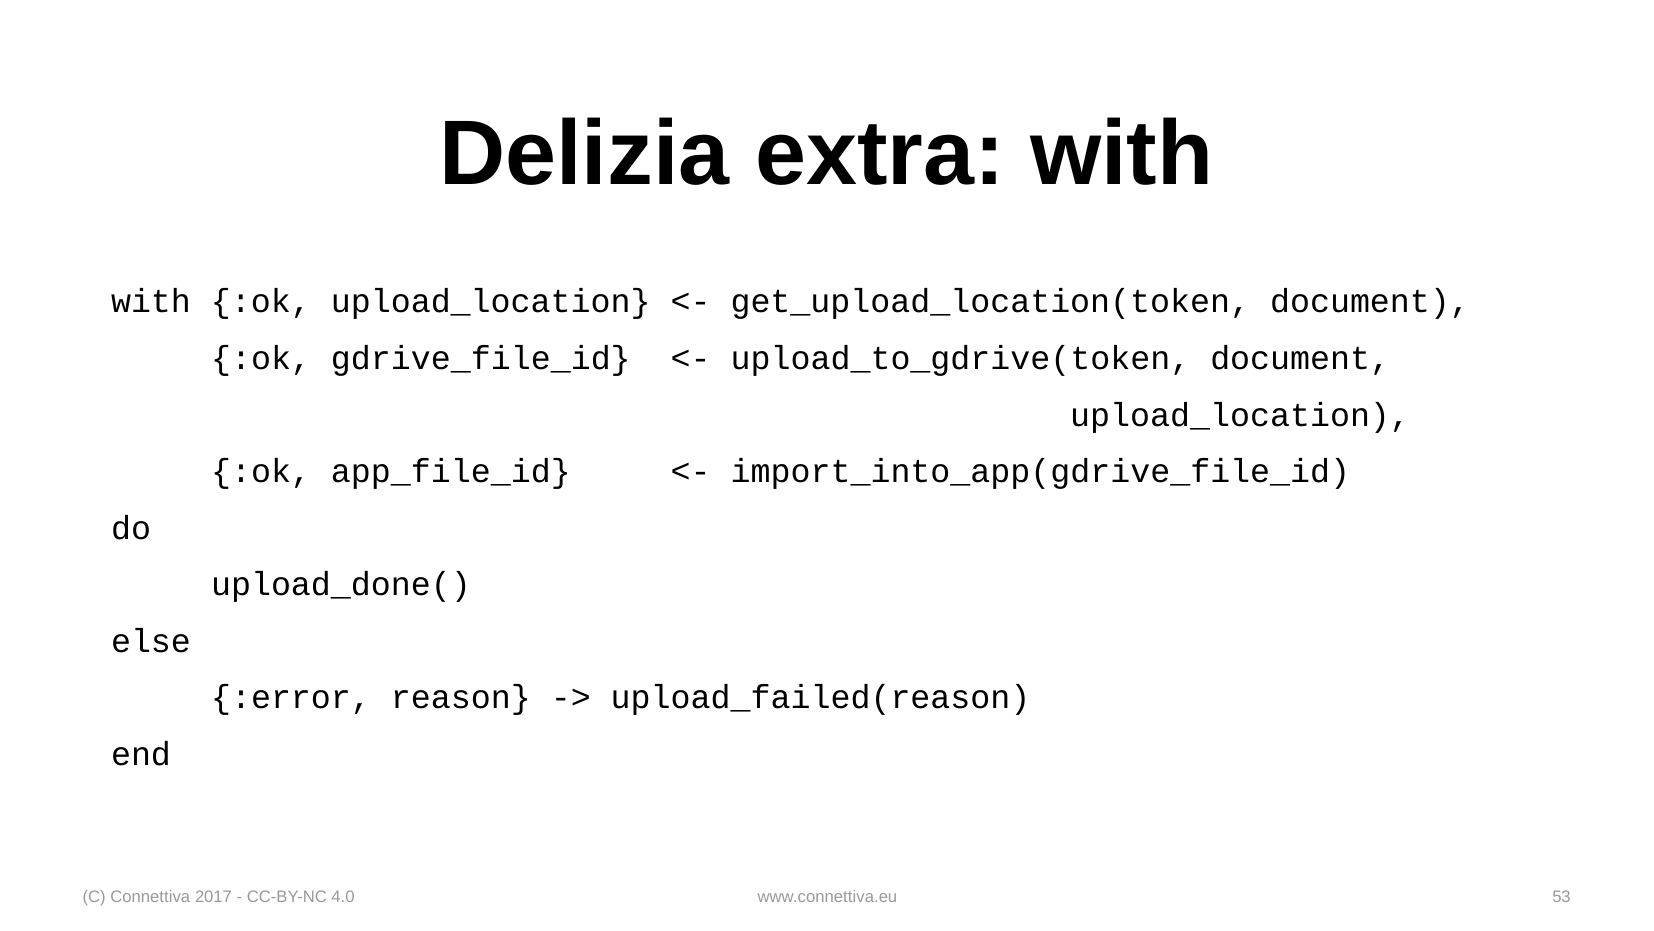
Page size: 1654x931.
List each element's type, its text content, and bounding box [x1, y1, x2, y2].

text_box with {:ok, upload_location} <- get_upload_location(token, document), {:ok, gdrive_file_id} <- upload_to_gdrive(token, document, upload_location), {:ok, app_file_id} <- import_into_app(gdrive_file_id) do upload_done() else {:error, reason} -> upload_failed(reason) end [96, 258, 1566, 758]
title Delizia extra: with [82, 49, 1571, 257]
